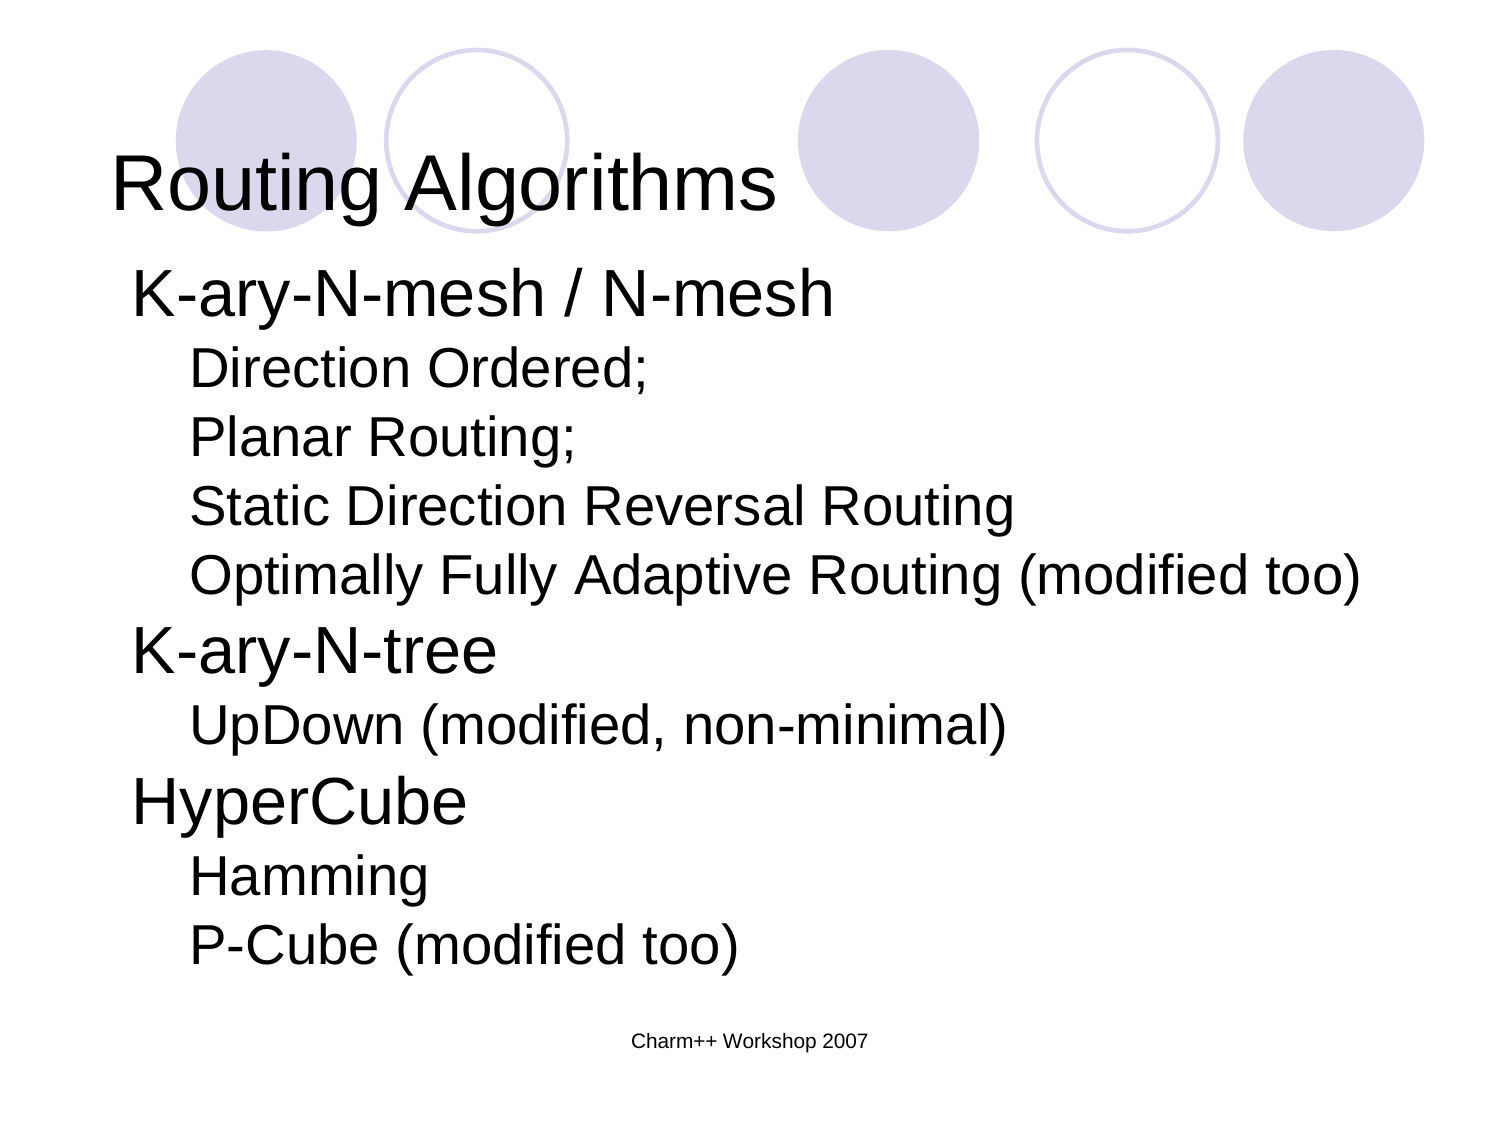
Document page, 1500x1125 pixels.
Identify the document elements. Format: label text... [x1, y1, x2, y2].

list K-ary-N-mesh / N-mesh Direction Ordered; Planar Routing; Static Direction Reversal Routing Optimally Fully Adaptive Routing (modified too) K-ary-N-tree UpDown (modified, non-minimal) HyperCube Hamming P-Cube (modified too) [114, 264, 1396, 1125]
title Routing Algorithms [110, 93, 1392, 282]
